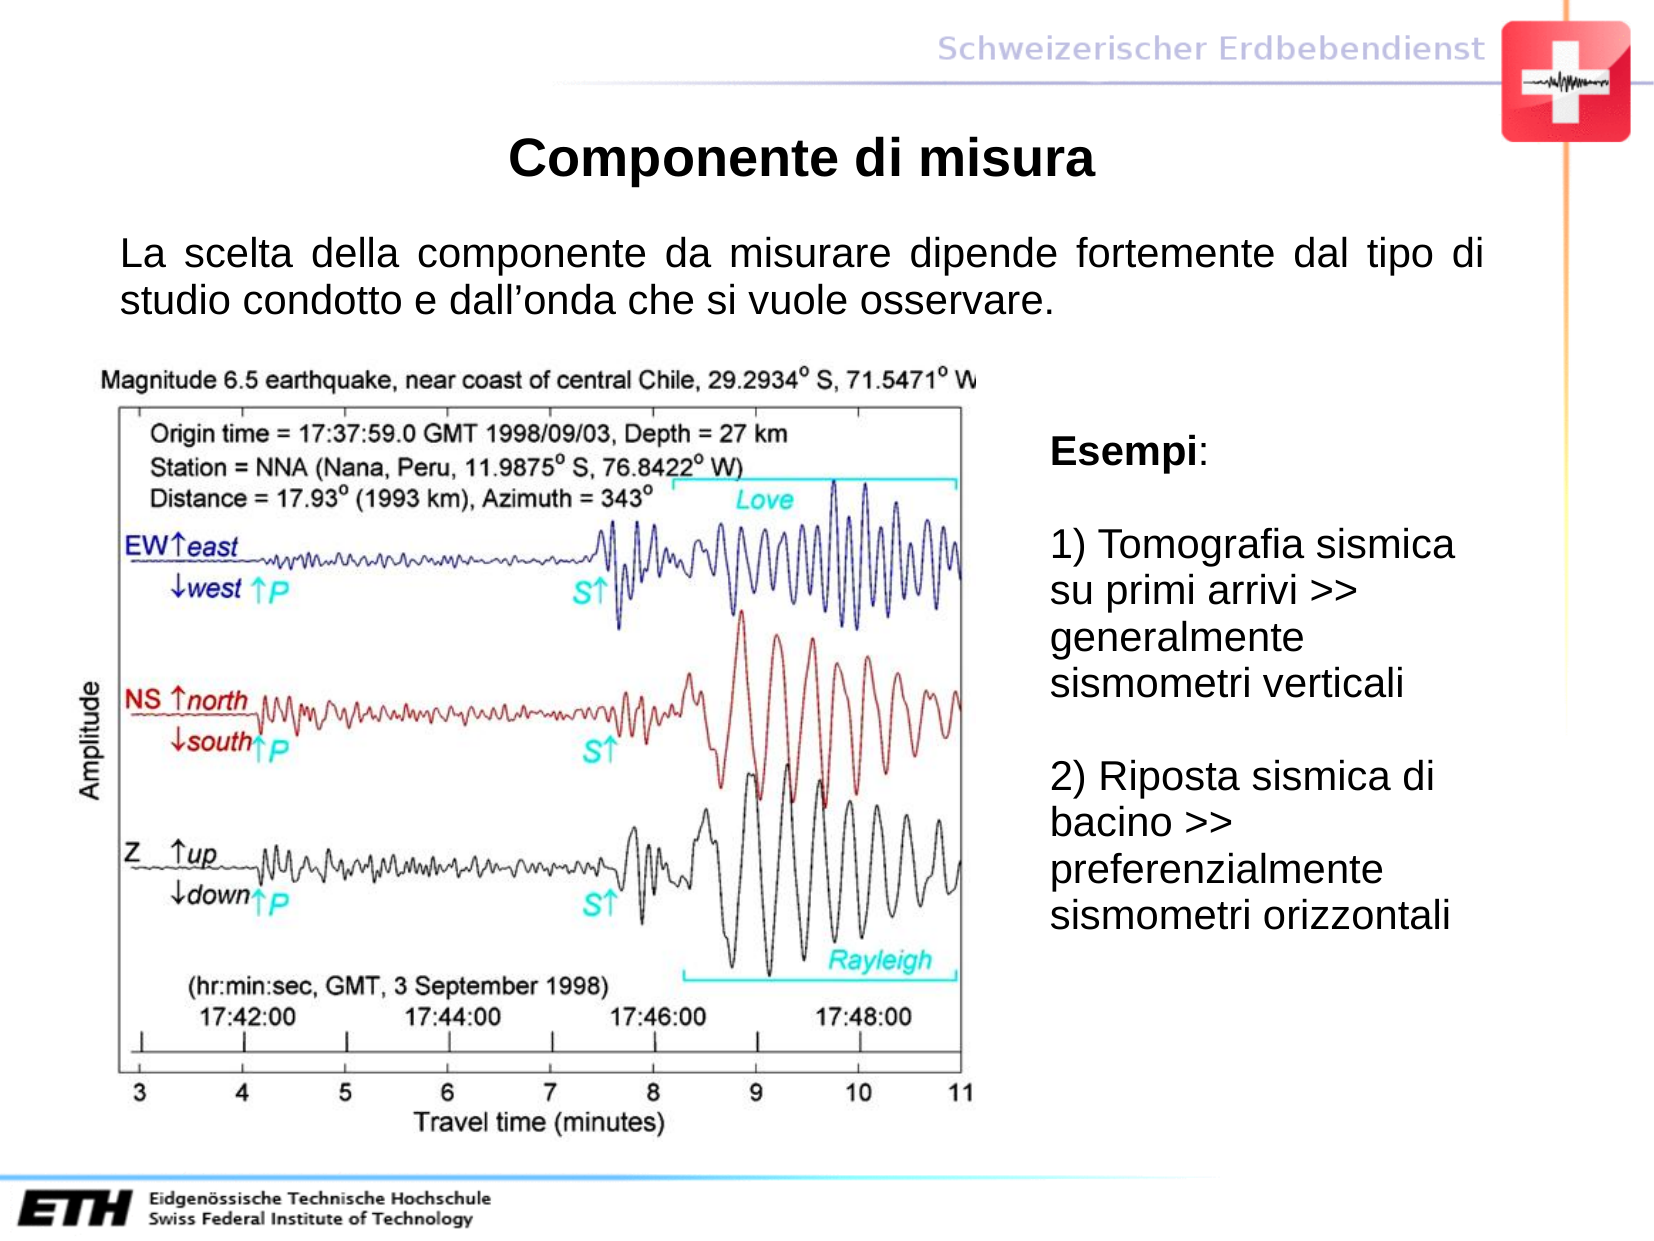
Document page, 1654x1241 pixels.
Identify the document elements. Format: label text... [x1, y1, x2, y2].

text_box Componente di misura La scelta della componente da misurare dipende fortemente dal tipo di studio condotto e dall’onda che si vuole osservare. [105, 120, 1501, 331]
picture [0, 0, 1654, 1241]
text_box Esempi: 1) Tomografia sismica su primi arrivi >> generalmente sismometri verticali 2) Riposta sismica di bacino >> preferenzialmente sismometri orizzontali [1035, 420, 1516, 947]
